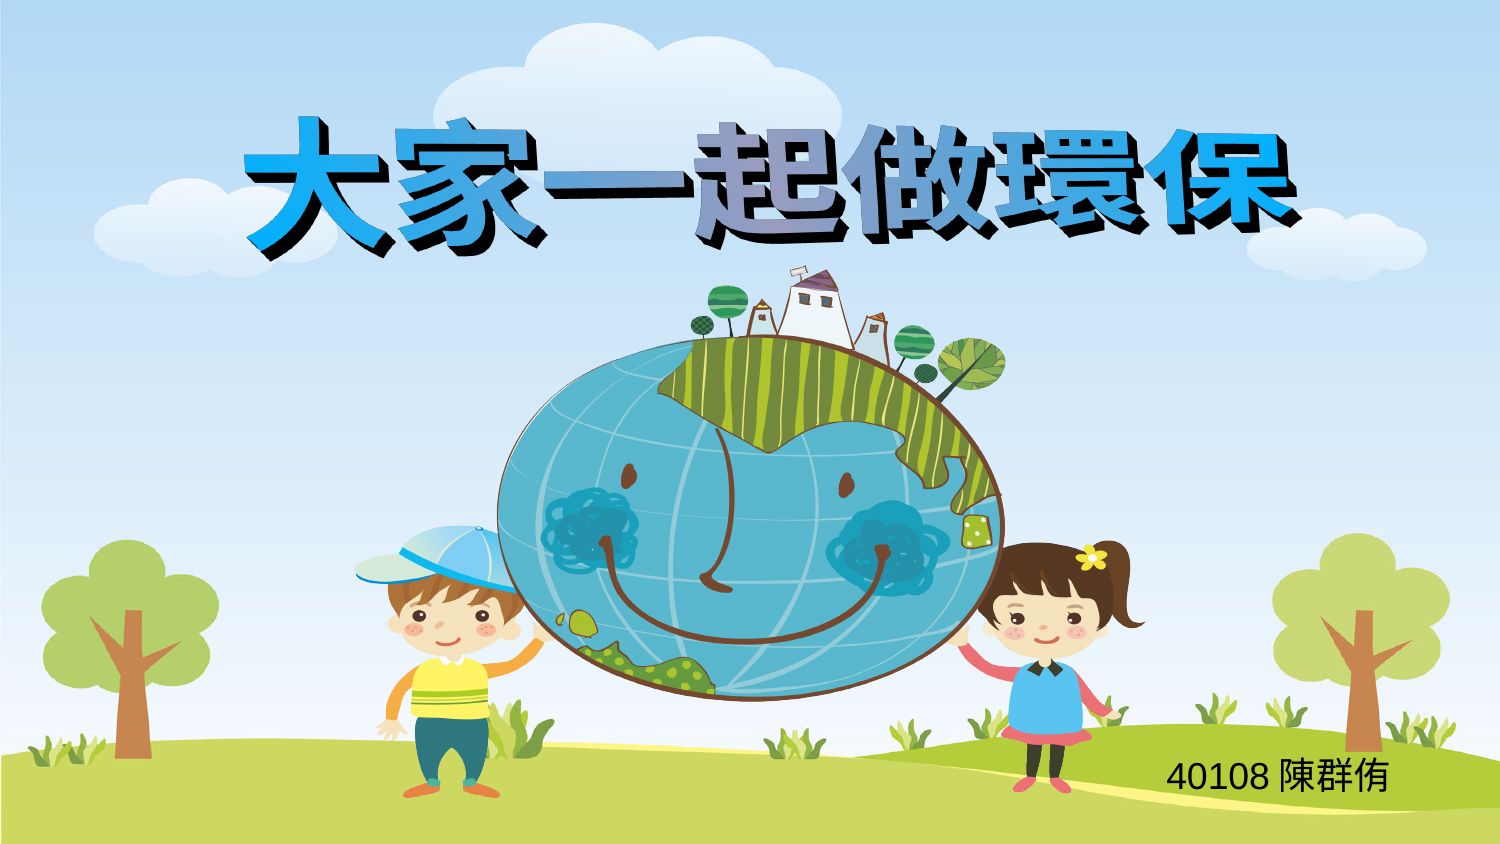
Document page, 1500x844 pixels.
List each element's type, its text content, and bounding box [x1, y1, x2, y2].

text_box 40108陳群侑 [1151, 738, 1500, 803]
picture [0, 0, 1500, 844]
